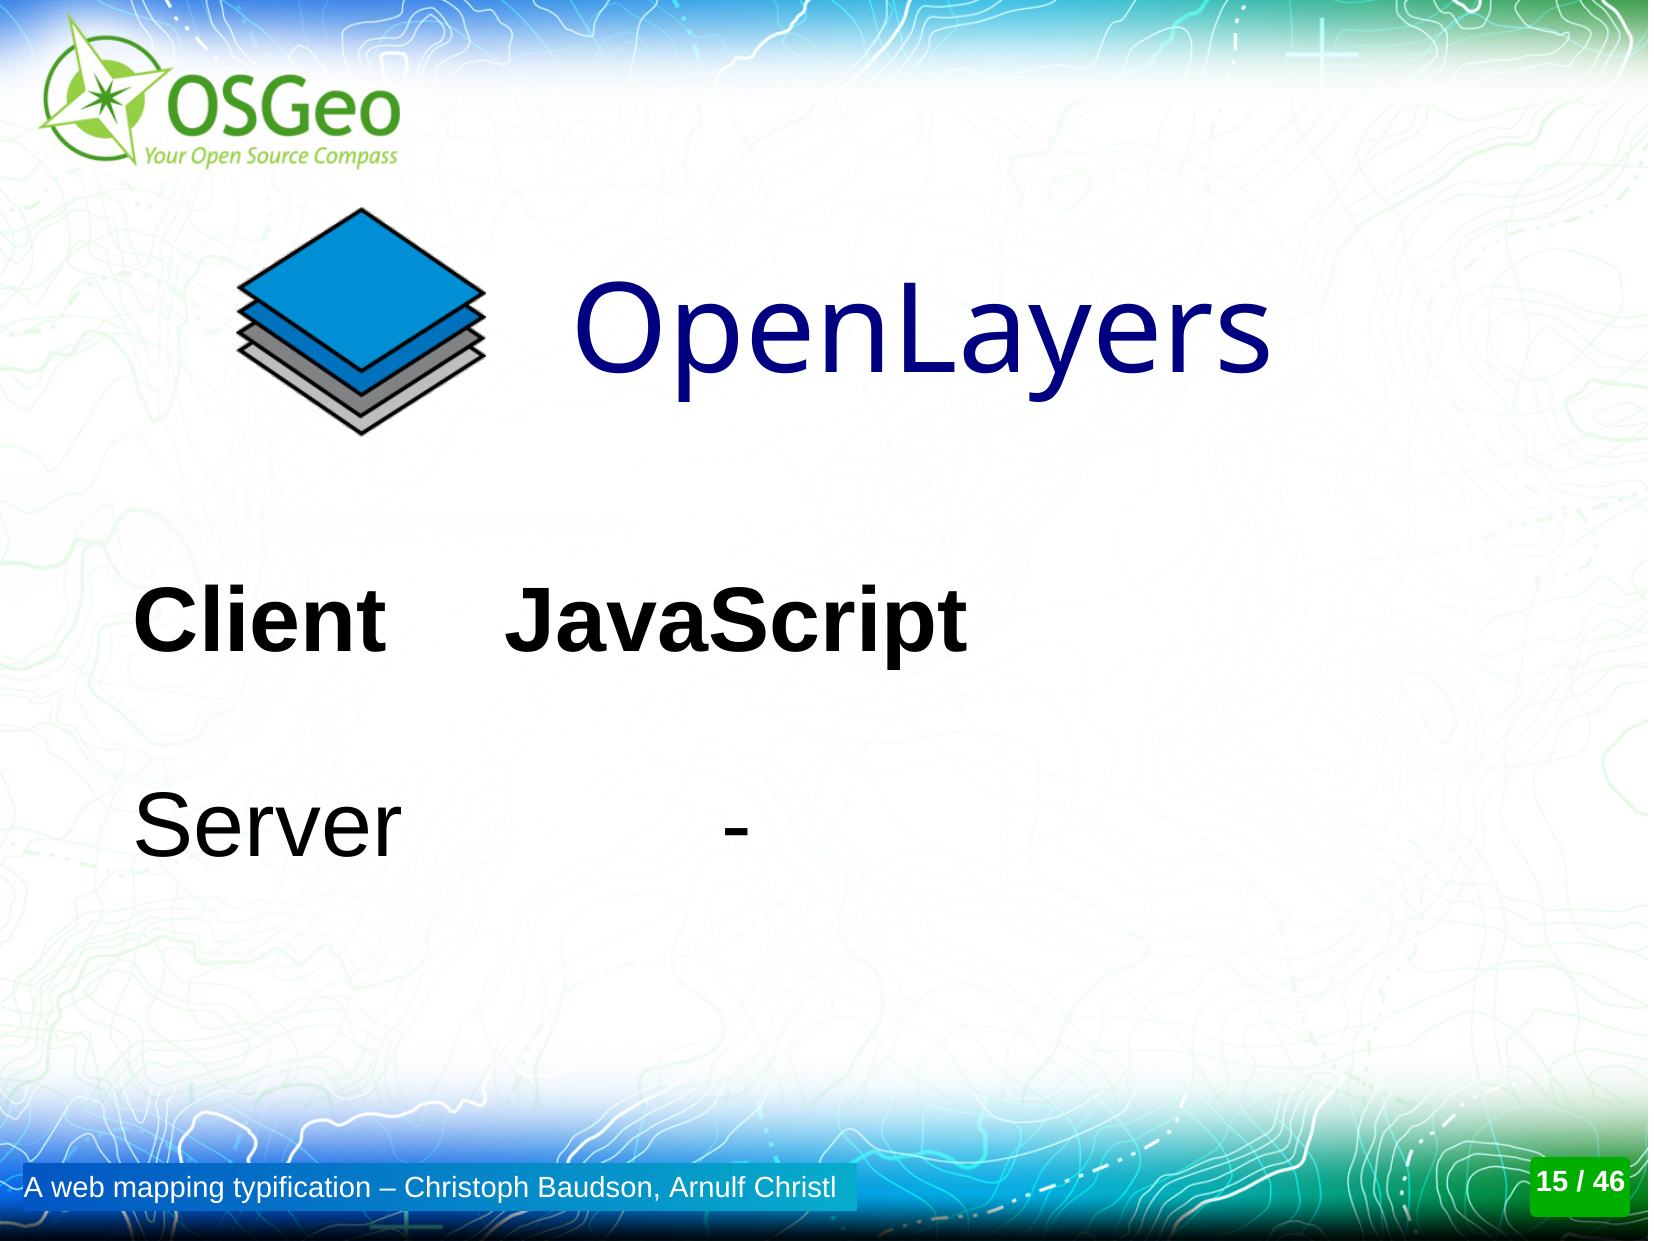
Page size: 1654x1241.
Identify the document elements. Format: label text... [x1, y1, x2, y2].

text_box OpenLayers [555, 231, 1447, 392]
picture [0, 0, 1648, 1241]
text_box Client Server [118, 561, 418, 922]
text_box JavaScript - [490, 561, 984, 922]
